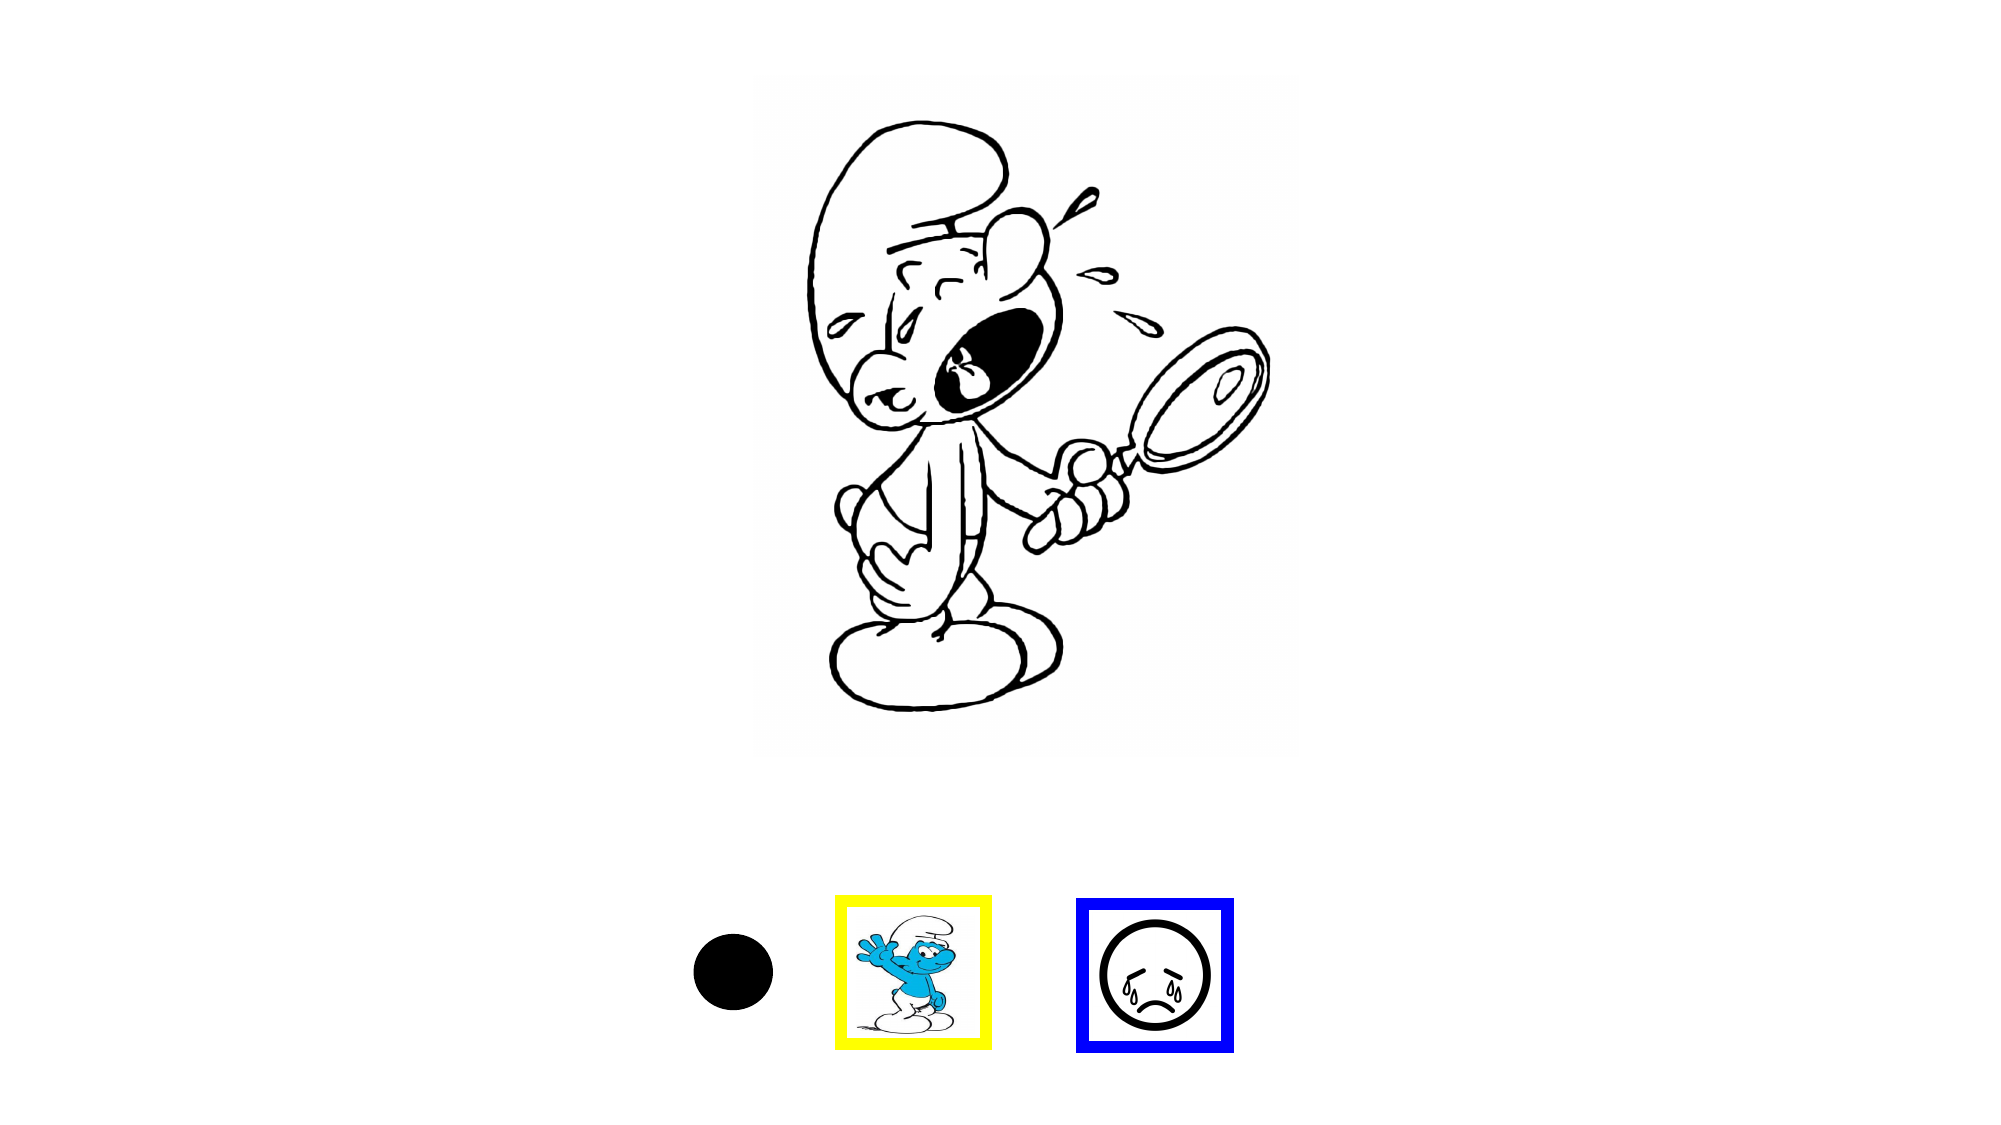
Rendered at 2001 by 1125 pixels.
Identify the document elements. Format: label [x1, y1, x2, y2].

picture [753, 75, 1299, 757]
picture [1092, 912, 1218, 1038]
picture [856, 915, 975, 1034]
text_box [694, 934, 772, 1010]
